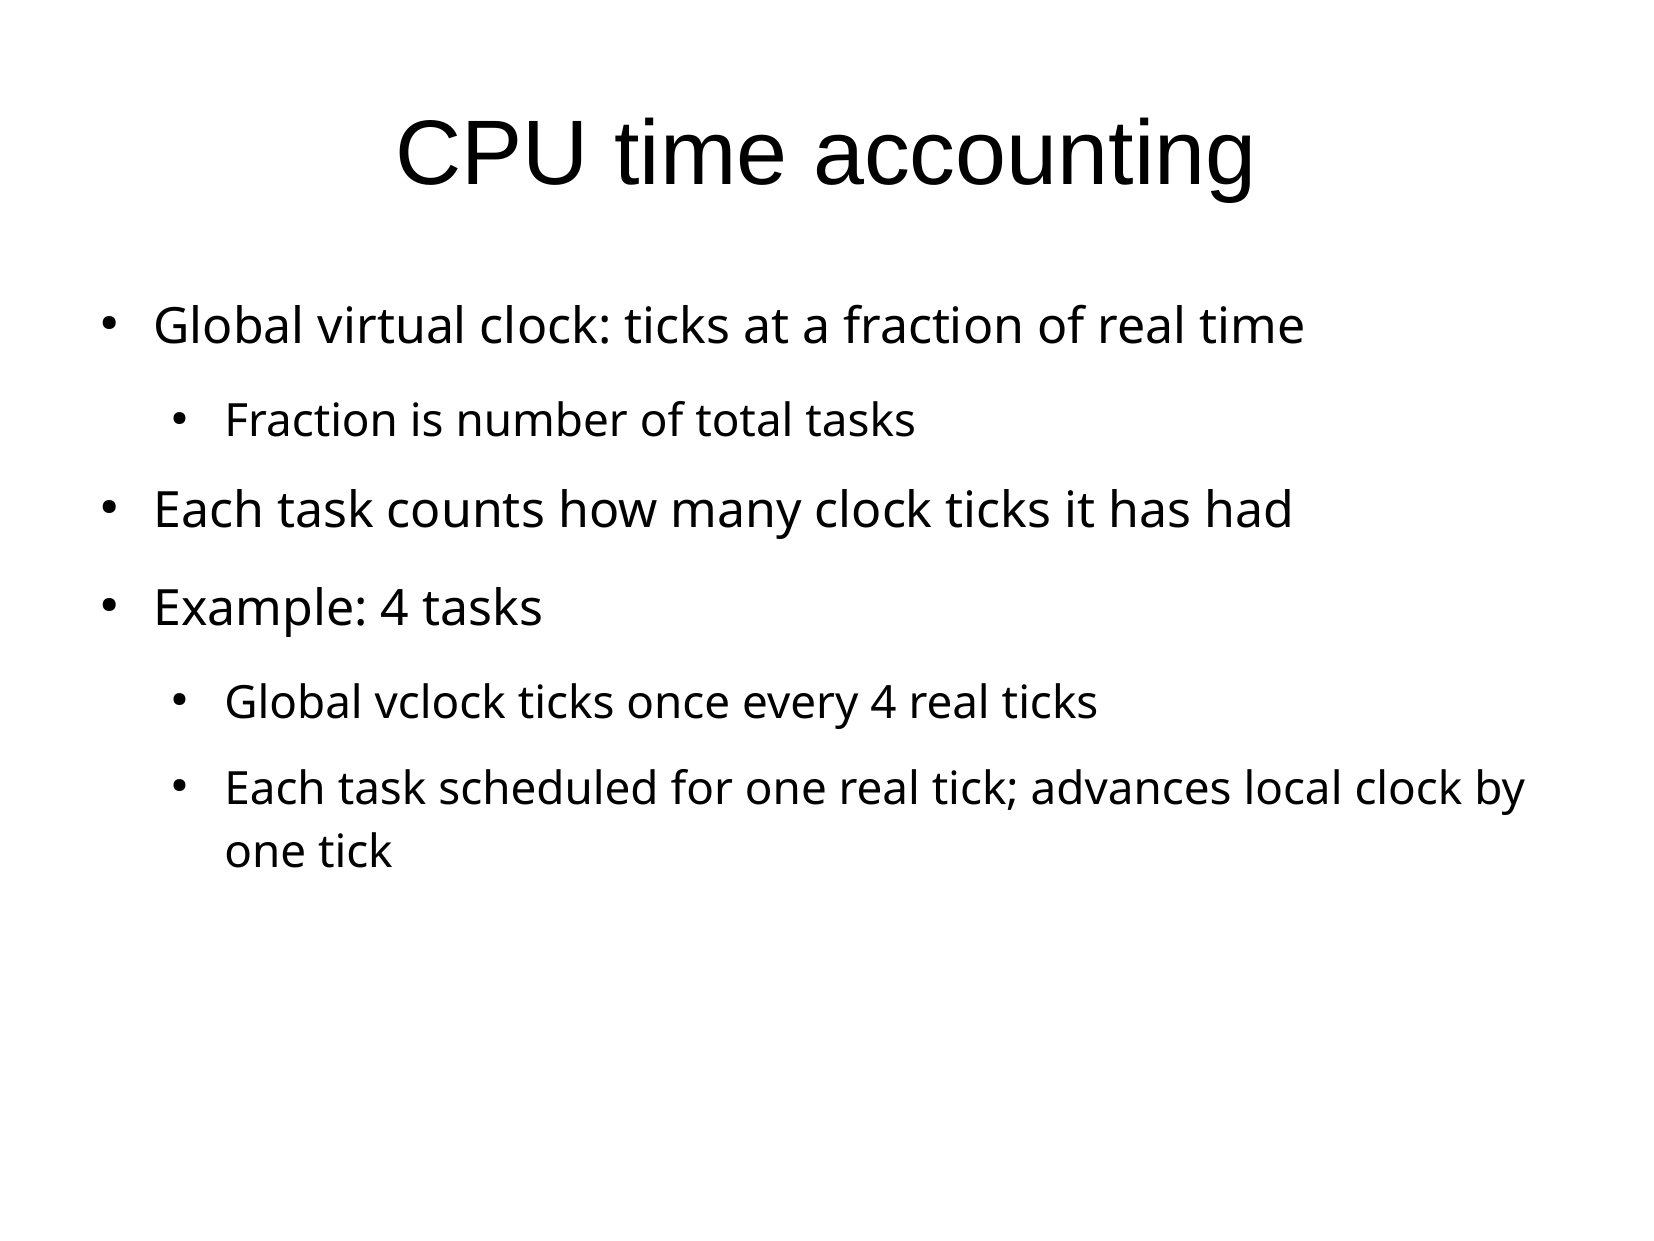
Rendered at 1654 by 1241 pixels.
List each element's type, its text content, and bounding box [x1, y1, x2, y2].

title CPU time accounting [82, 49, 1571, 257]
list Global virtual clock: ticks at a fraction of real time Fraction is number of total tasks Each task counts how many clock ticks it has had Example: 4 tasks Global vclock ticks once every 4 real ticks Each task scheduled for one real tick; advances local clock by one tick [82, 290, 1571, 1010]
